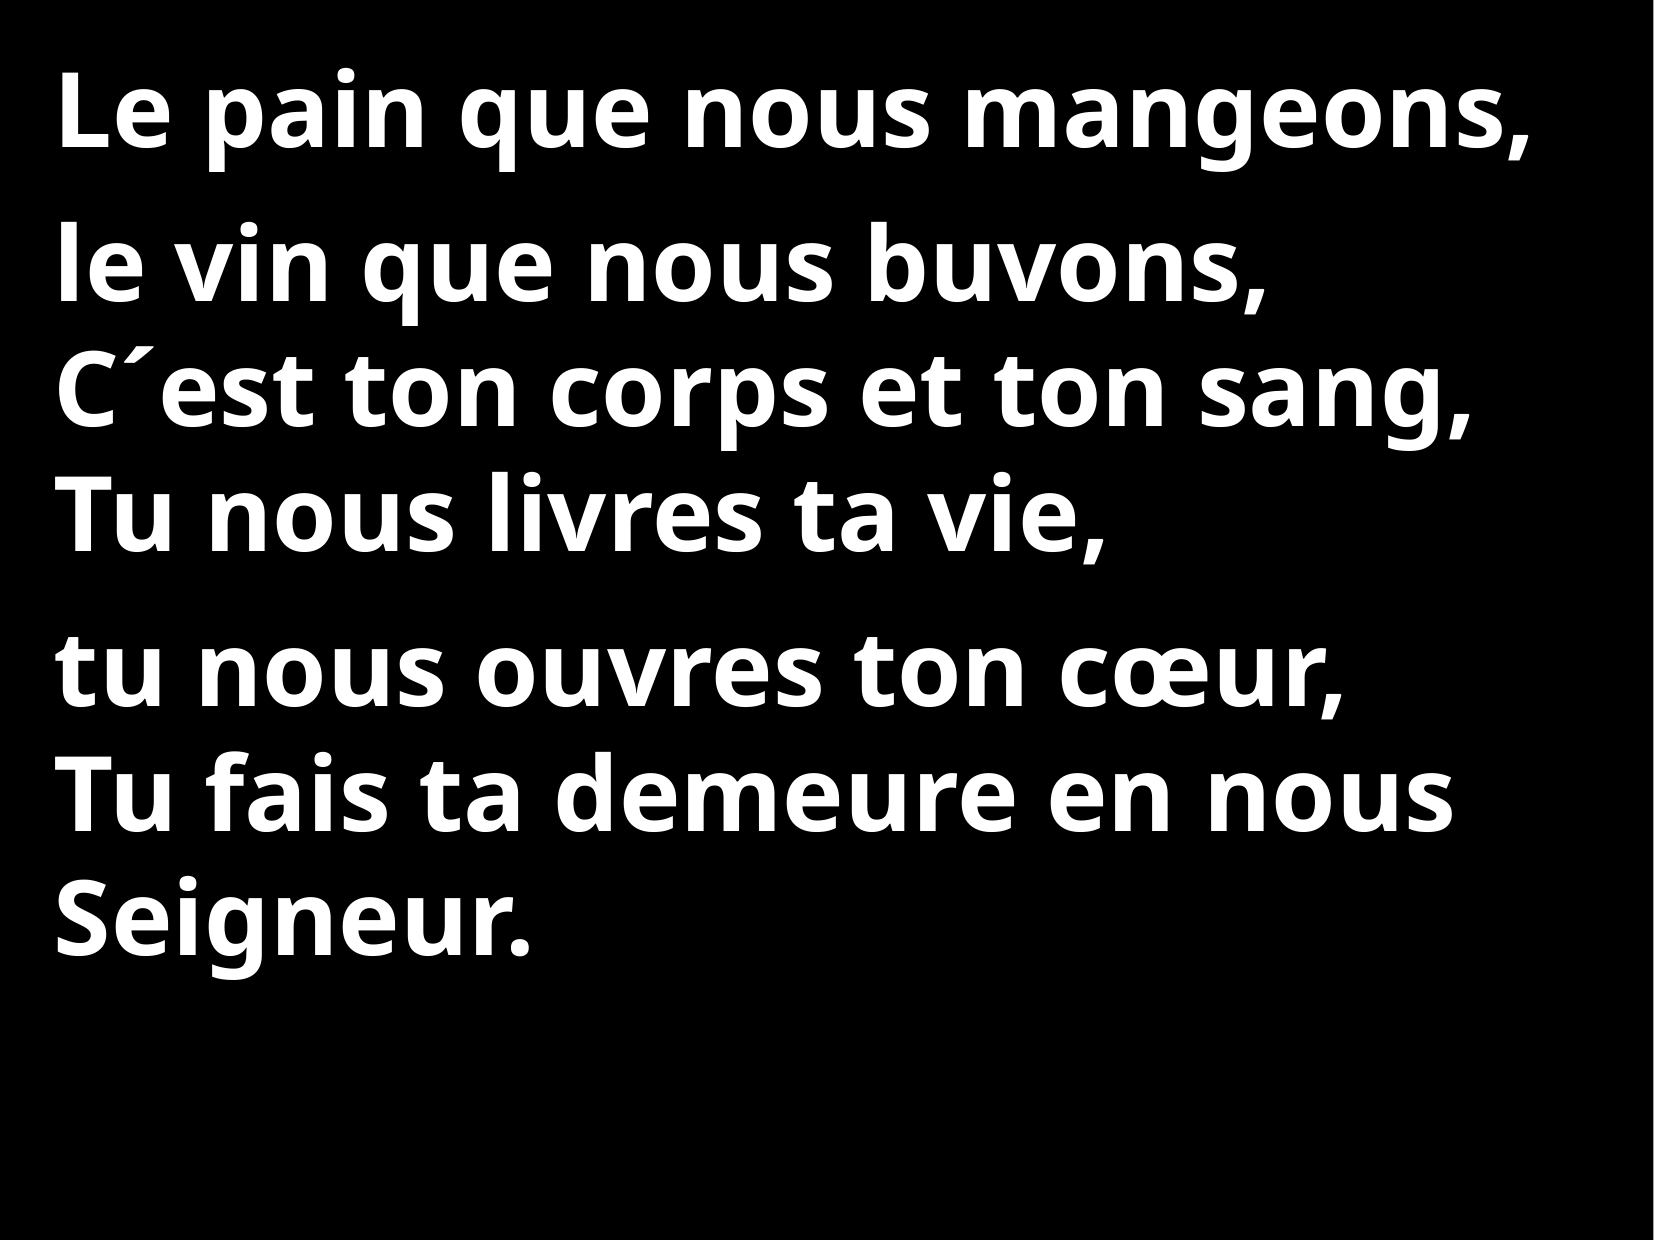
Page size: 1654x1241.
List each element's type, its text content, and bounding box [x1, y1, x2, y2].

list Le pain que nous mangeons, le vin que nous buvons, C´est ton corps et ton sang, Tu nous livres ta vie, tu nous ouvres ton cœur, Tu fais ta demeure en nous Seigneur. [39, 35, 1615, 1071]
